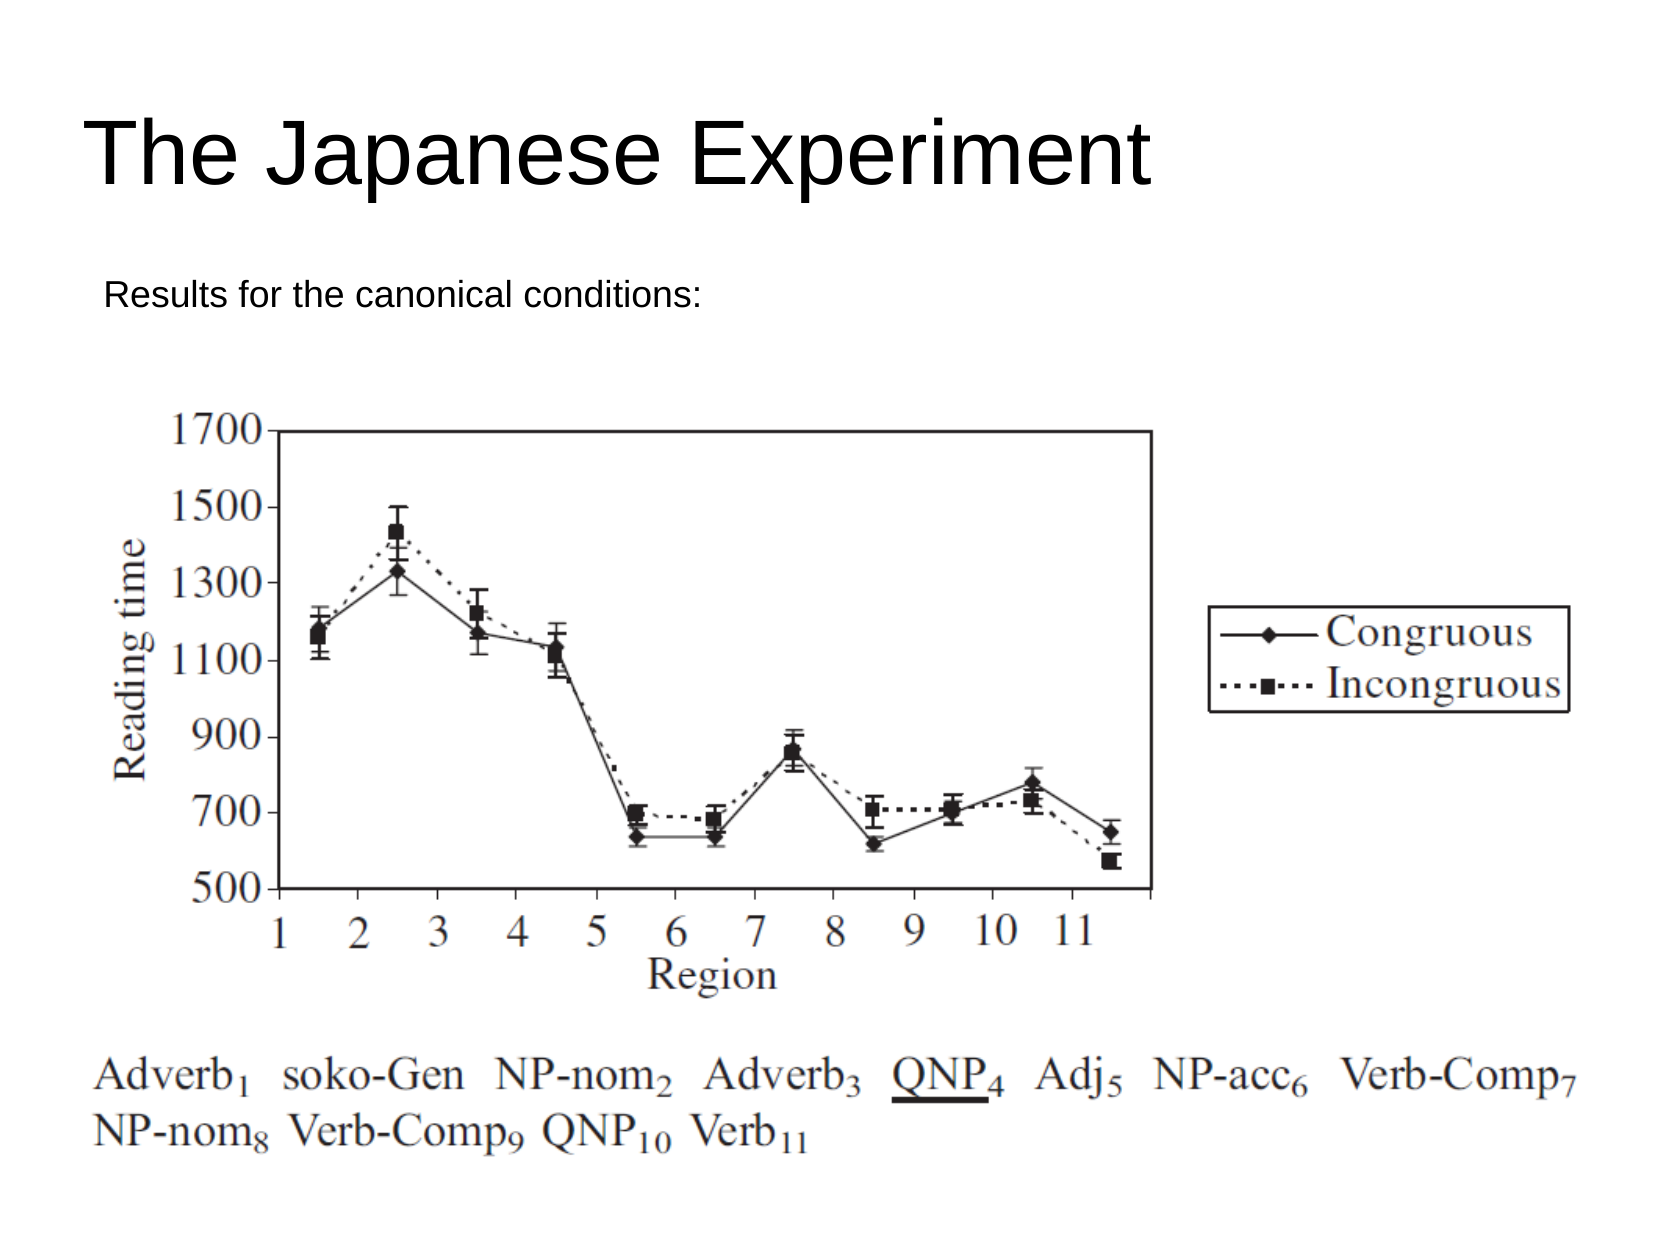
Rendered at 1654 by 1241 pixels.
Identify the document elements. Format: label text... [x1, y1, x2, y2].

title The Japanese Experiment [82, 49, 1571, 257]
picture [82, 377, 1588, 1166]
text_box Results for the canonical conditions: [88, 265, 718, 323]
